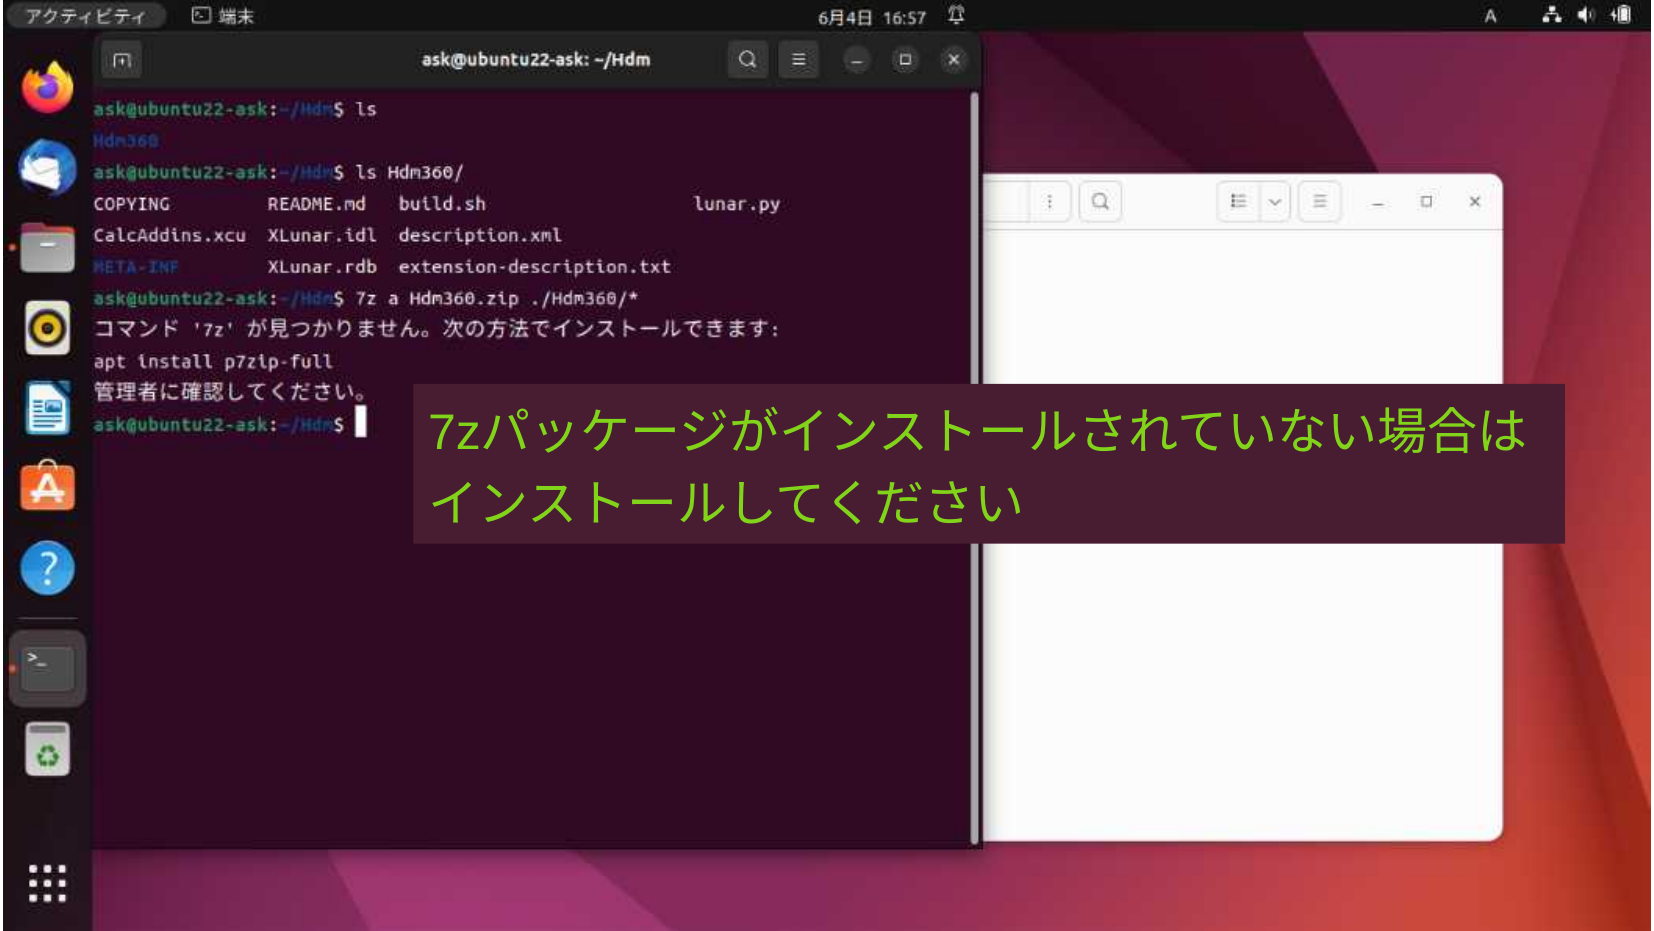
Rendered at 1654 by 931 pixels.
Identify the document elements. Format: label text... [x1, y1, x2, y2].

text_box 7zパッケージがインストールされていない場合はインストールしてください [413, 383, 1565, 544]
picture [3, 0, 1651, 931]
